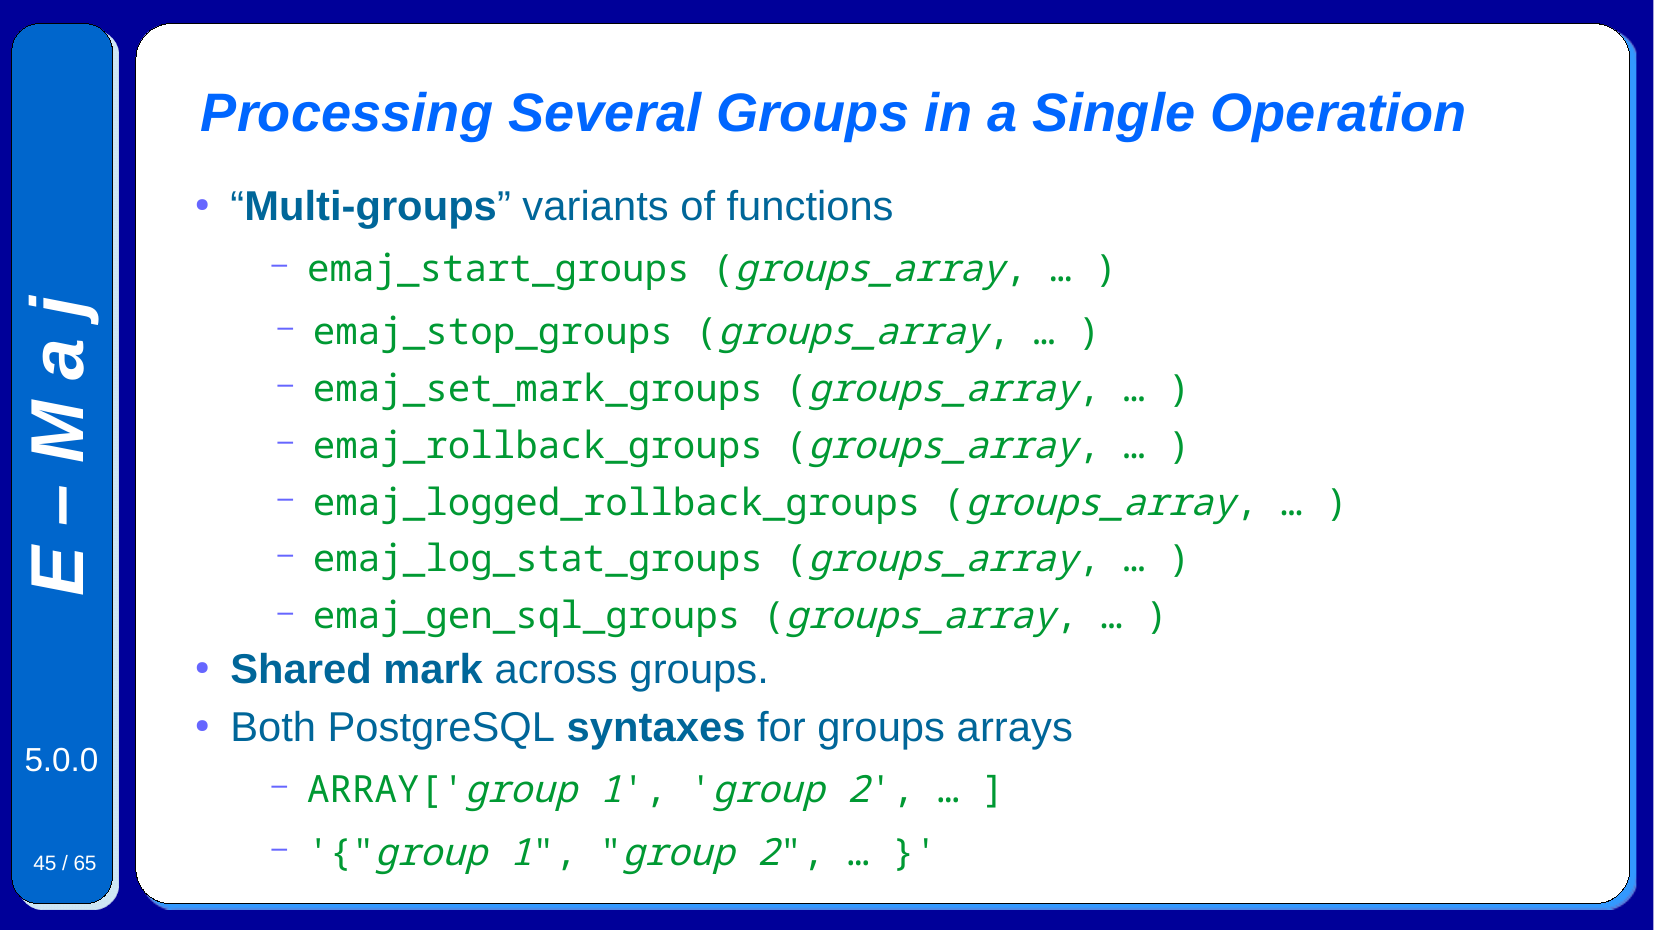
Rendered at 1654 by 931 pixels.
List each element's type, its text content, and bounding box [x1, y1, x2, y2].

list “Multi-groups” variants of functions emaj_start_groups (groups_array, … ) emaj_stop_groups (groups_array, … ) emaj_set_mark_groups (groups_array, … ) emaj_rollback_groups (groups_array, … ) emaj_logged_rollback_groups (groups_array, … ) emaj_log_stat_groups (groups_array, … ) emaj_gen_sql_groups (groups_array, … ) Shared mark across groups. Both PostgreSQL syntaxes for groups arrays ARRAY['group 1', 'group 2', … ] '{"group 1", "group 2", … }' [177, 183, 1587, 859]
title Processing Several Groups in a Single Operation [200, 34, 1575, 183]
